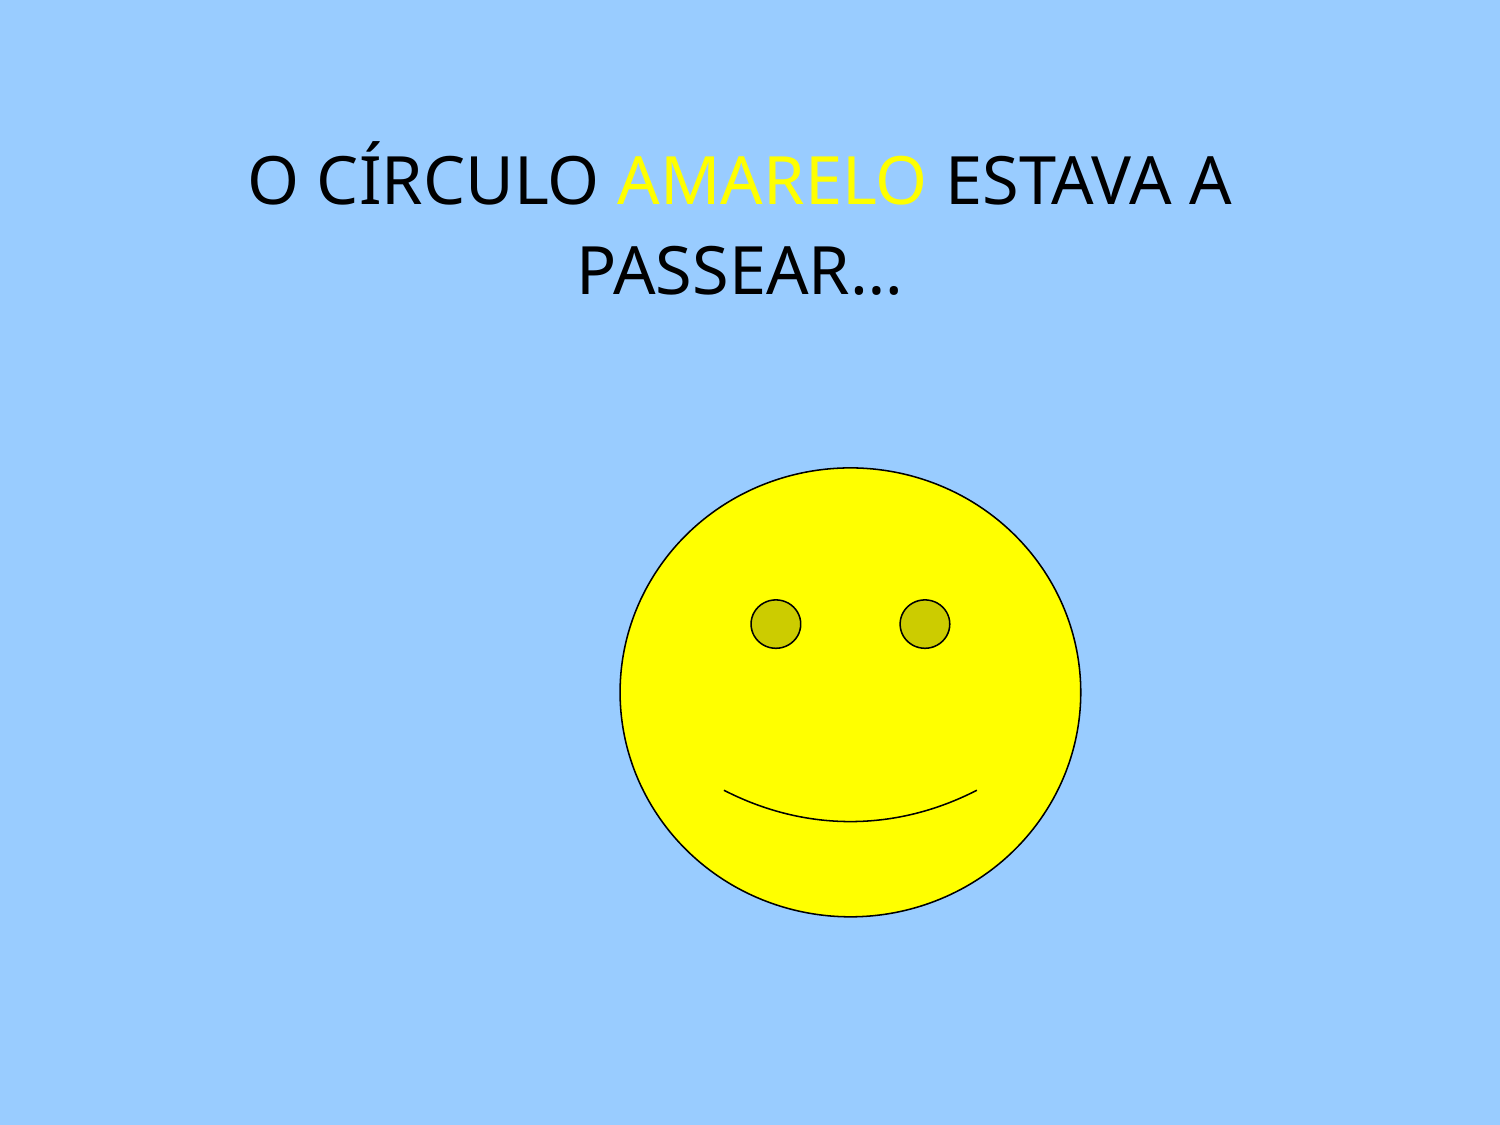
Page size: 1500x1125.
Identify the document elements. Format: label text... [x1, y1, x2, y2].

text_box [620, 467, 1081, 917]
list O CÍRCULO AMARELO ESTAVA A PASSEAR… [64, 125, 1415, 338]
